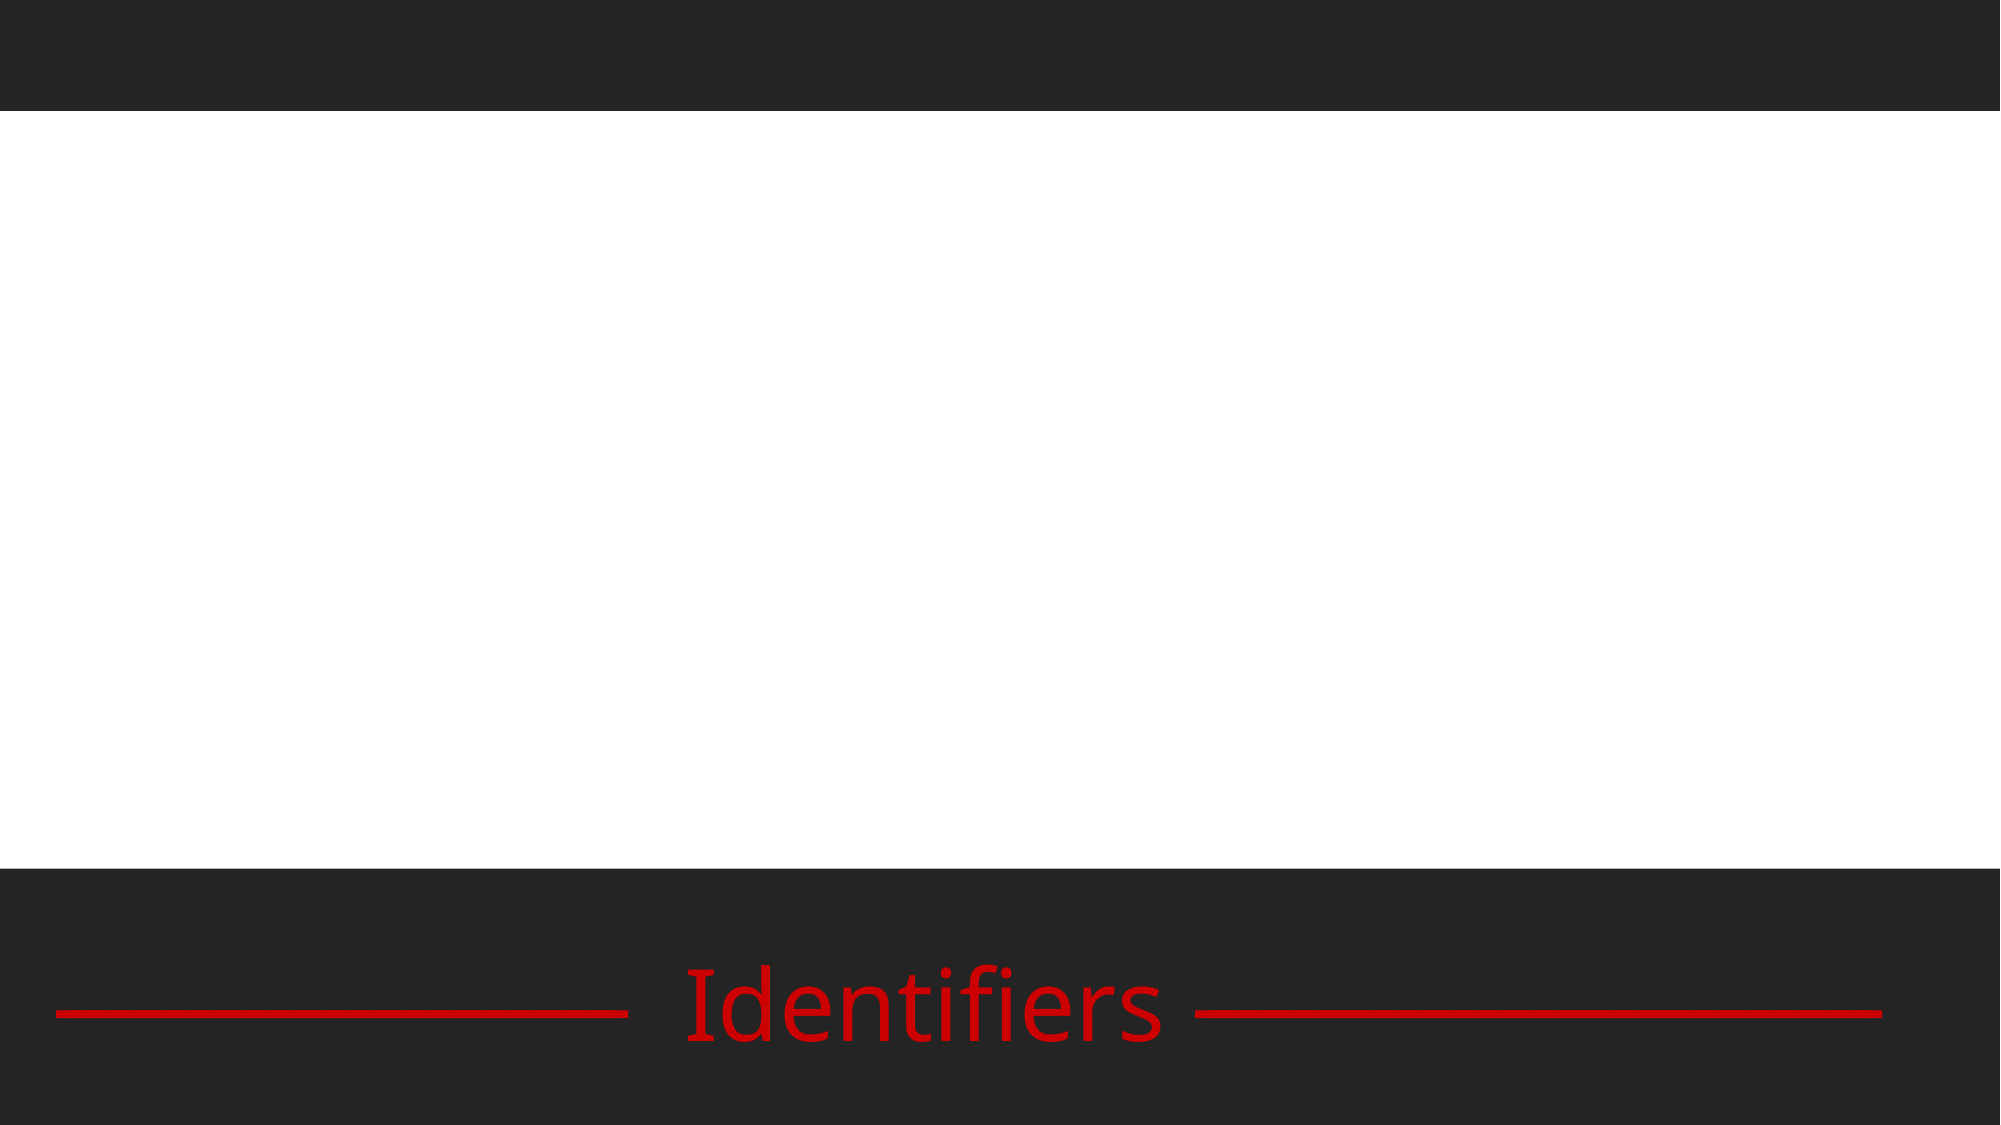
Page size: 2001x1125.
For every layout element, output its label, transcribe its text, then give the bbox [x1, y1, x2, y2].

text_box ------------------------------------------------- Identifiers ----------------------------------------------------------- [37, 934, 1963, 1071]
text_box [0, 0, 2000, 111]
text_box [0, 869, 2000, 1125]
